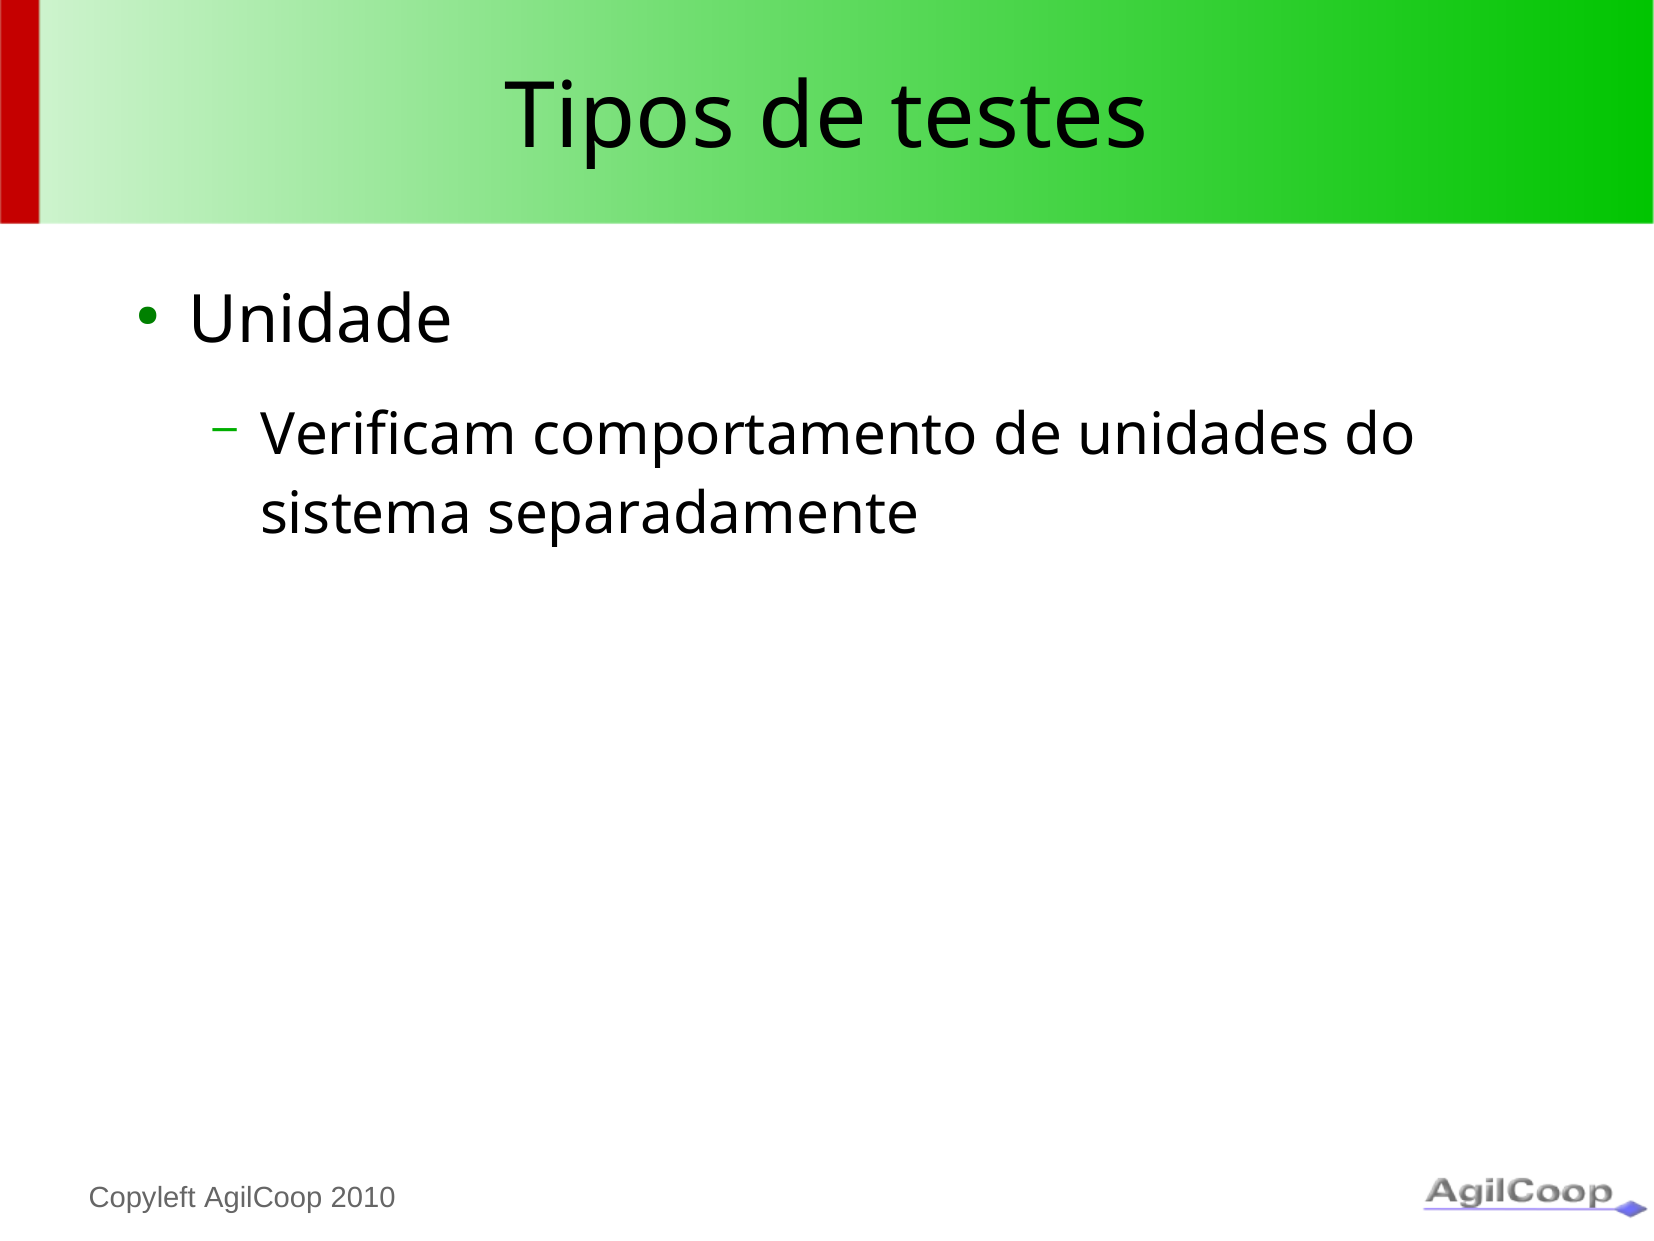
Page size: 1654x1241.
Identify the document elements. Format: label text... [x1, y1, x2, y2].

list Unidade Verificam comportamento de unidades do sistema separadamente [118, 271, 1607, 1123]
picture [0, 0, 1654, 1241]
title Tipos de testes [82, 8, 1571, 216]
